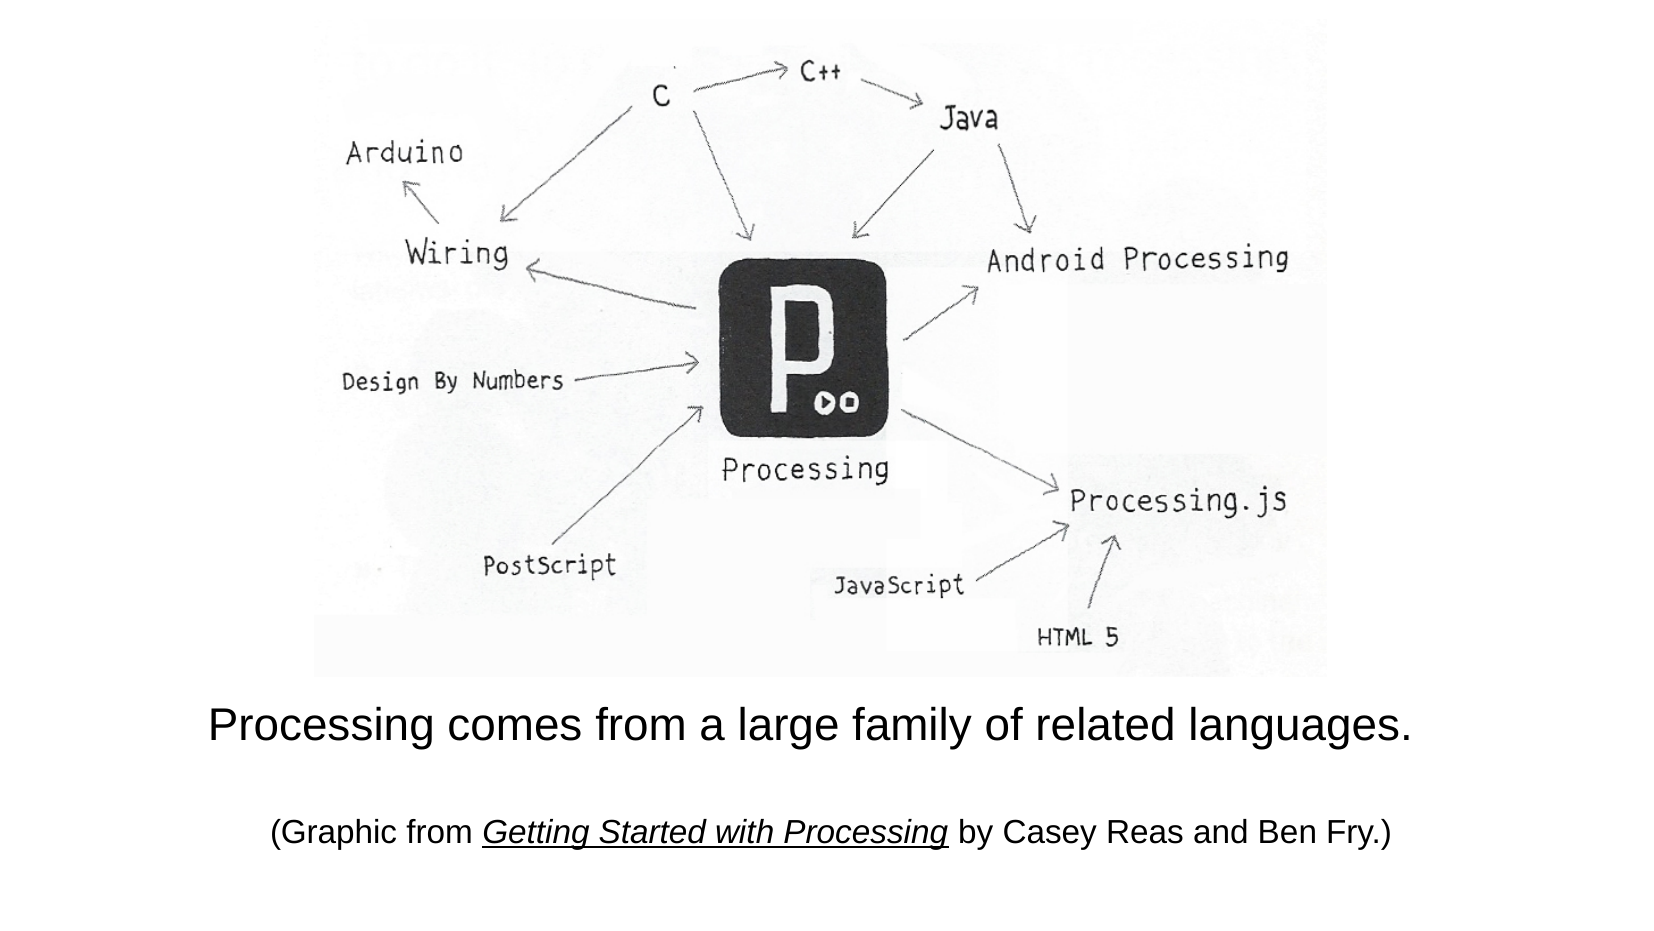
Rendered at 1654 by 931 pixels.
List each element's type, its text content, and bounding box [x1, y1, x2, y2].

title (Graphic from Getting Started with Processing by Casey Reas and Ben Fry.) [270, 795, 1477, 870]
title Processing comes from a large family of related languages. [207, 684, 1454, 764]
picture [314, 19, 1327, 678]
